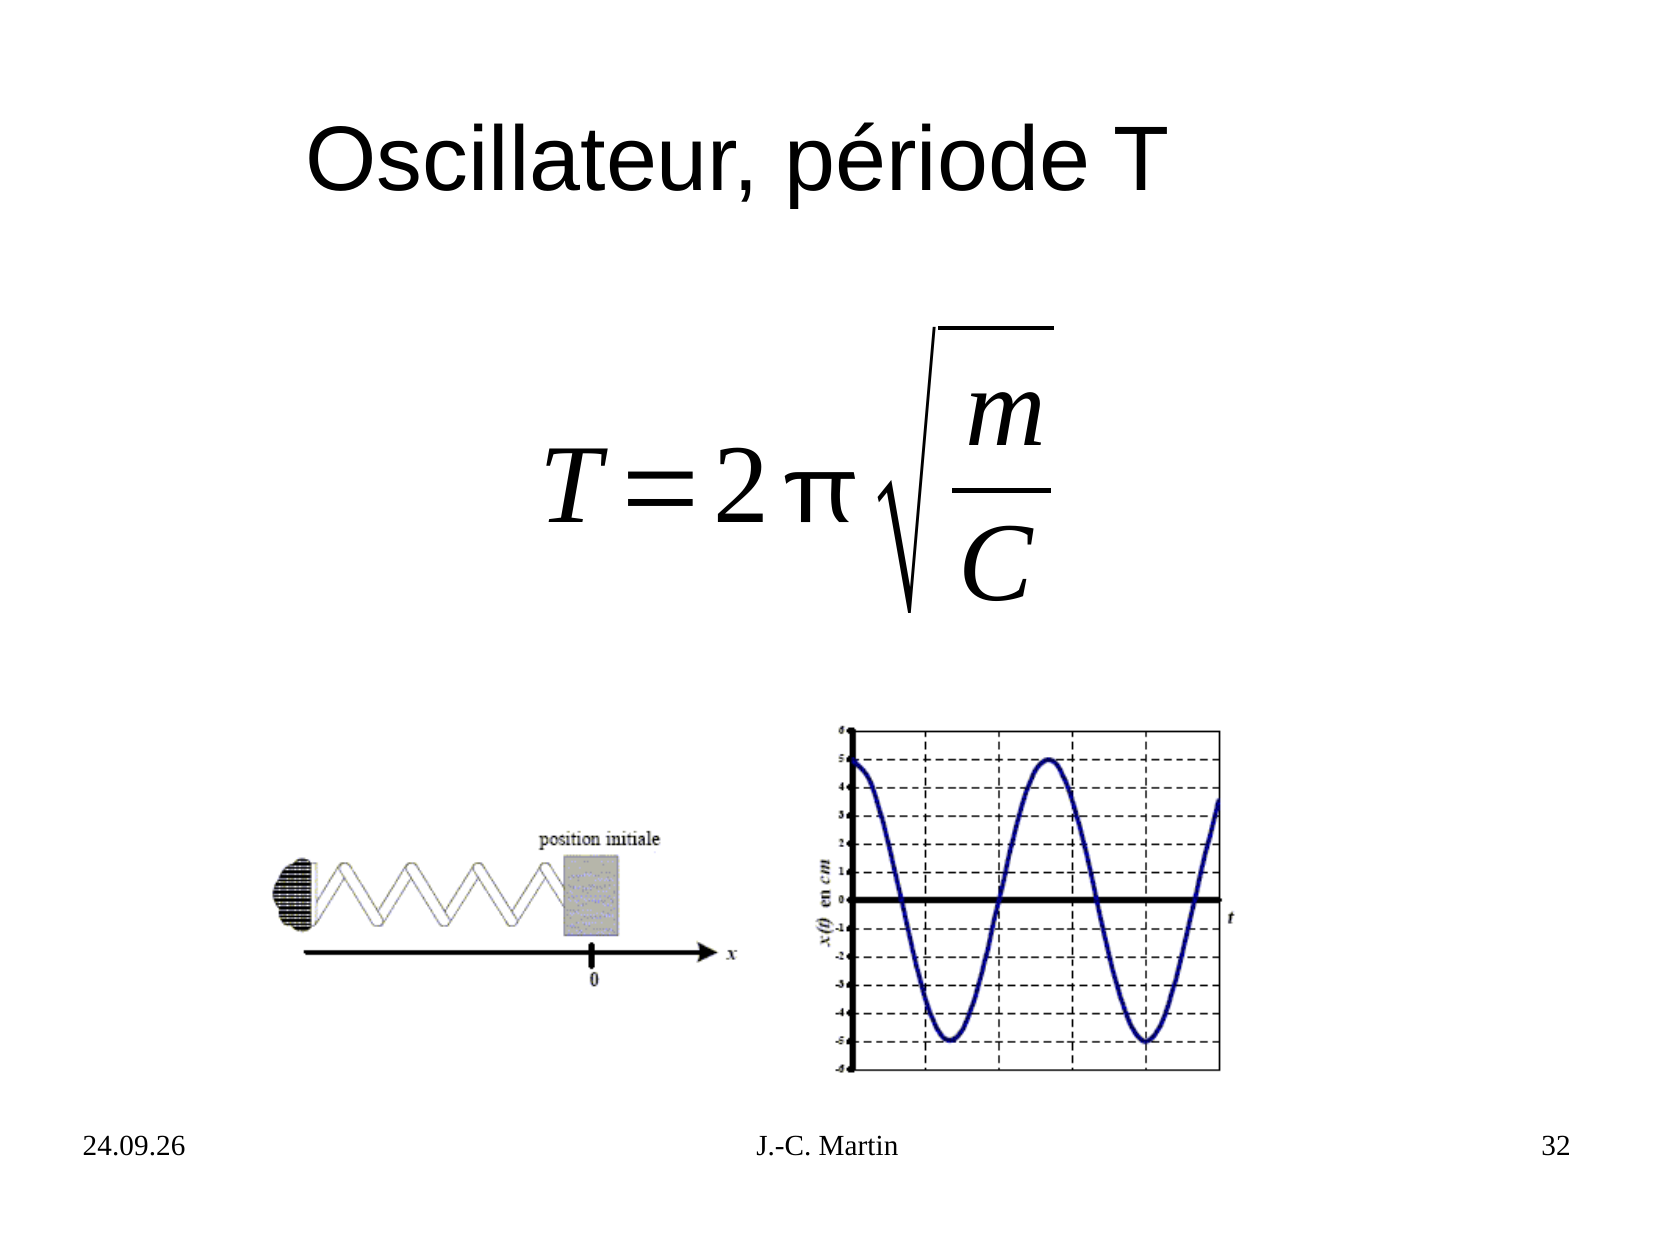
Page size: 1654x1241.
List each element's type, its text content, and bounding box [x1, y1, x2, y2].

title Oscillateur, période T [112, 99, 1388, 288]
picture [265, 720, 1255, 1090]
chart [511, 318, 1084, 631]
